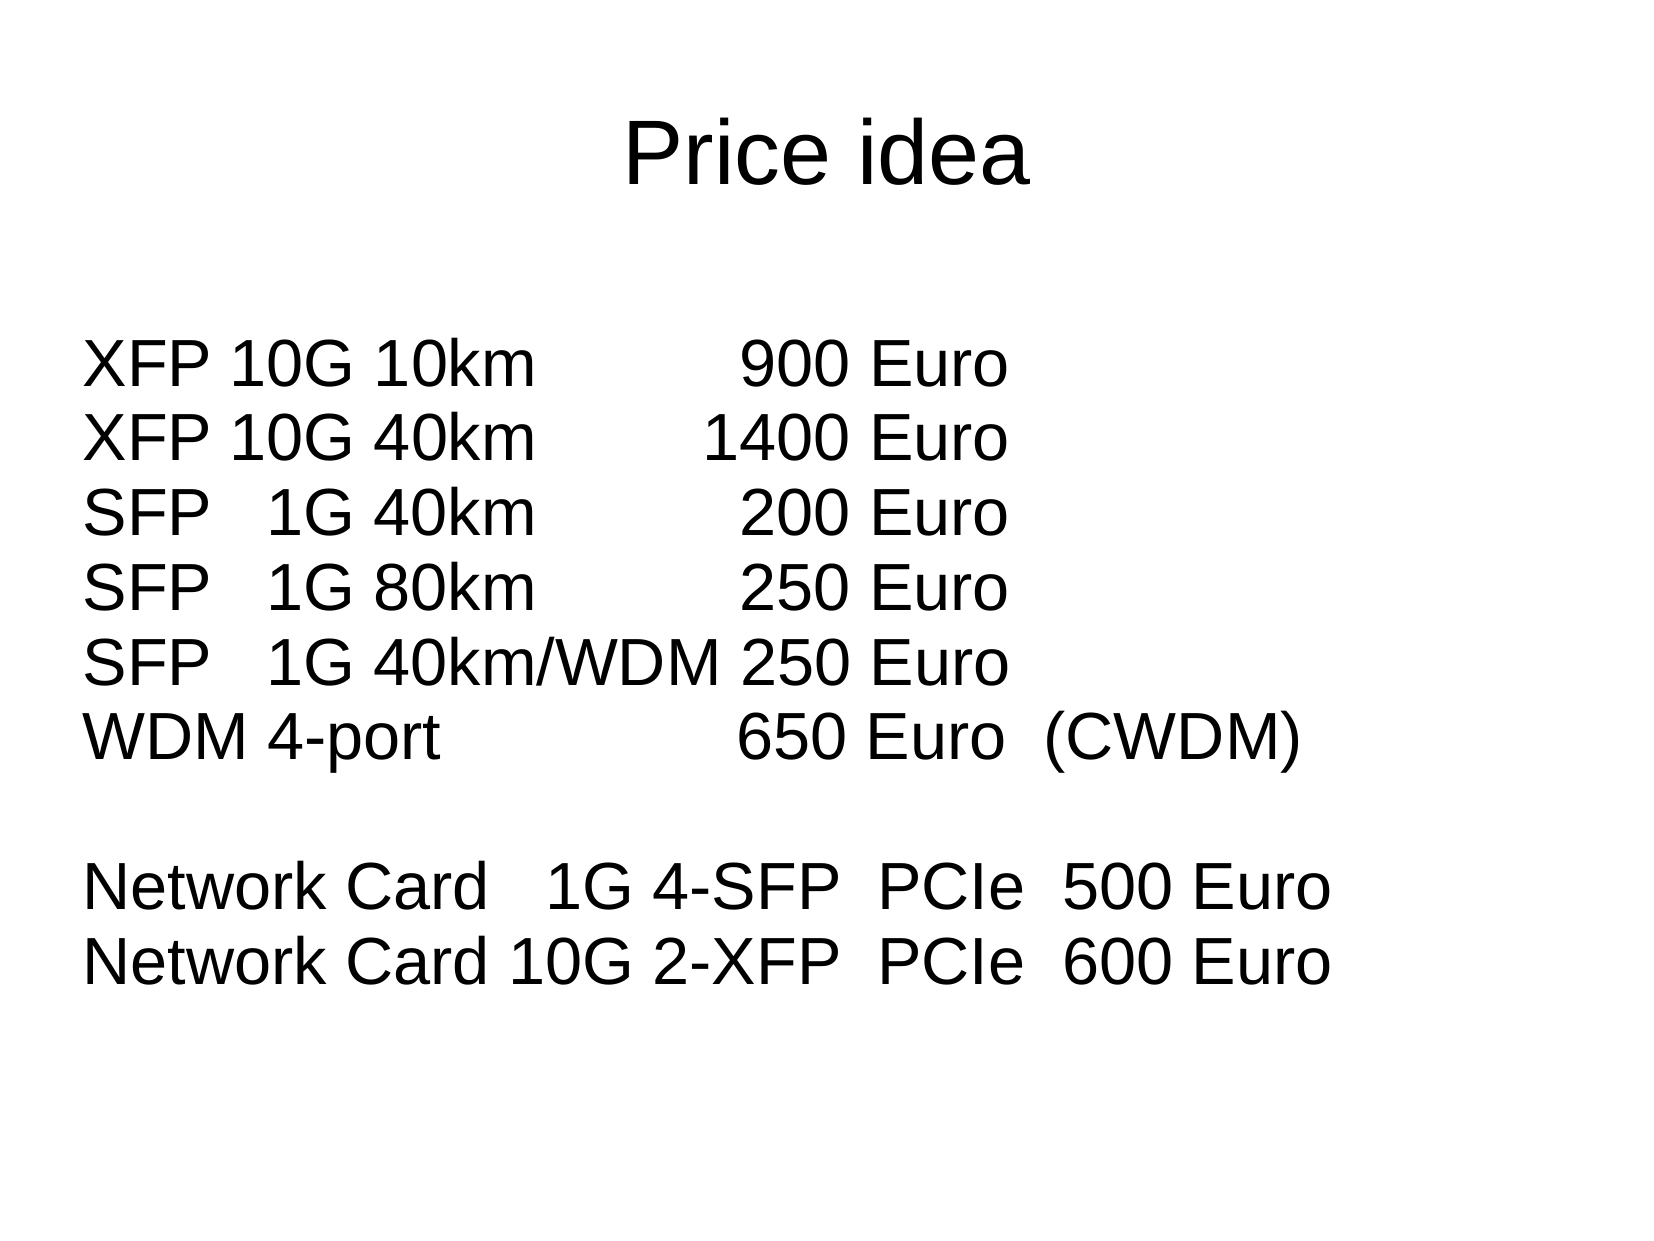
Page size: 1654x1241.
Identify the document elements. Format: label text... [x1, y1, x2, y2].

subtitle XFP 10G 10km 900 Euro XFP 10G 40km 1400 Euro SFP 1G 40km 200 Euro SFP 1G 80km 250 Euro SFP 1G 40km/WDM 250 Euro WDM 4-port 650 Euro (CWDM) Network Card 1G 4-SFP PCIe 500 Euro Network Card 10G 2-XFP PCIe 600 Euro [82, 284, 1571, 1115]
title Price idea [82, 56, 1571, 250]
